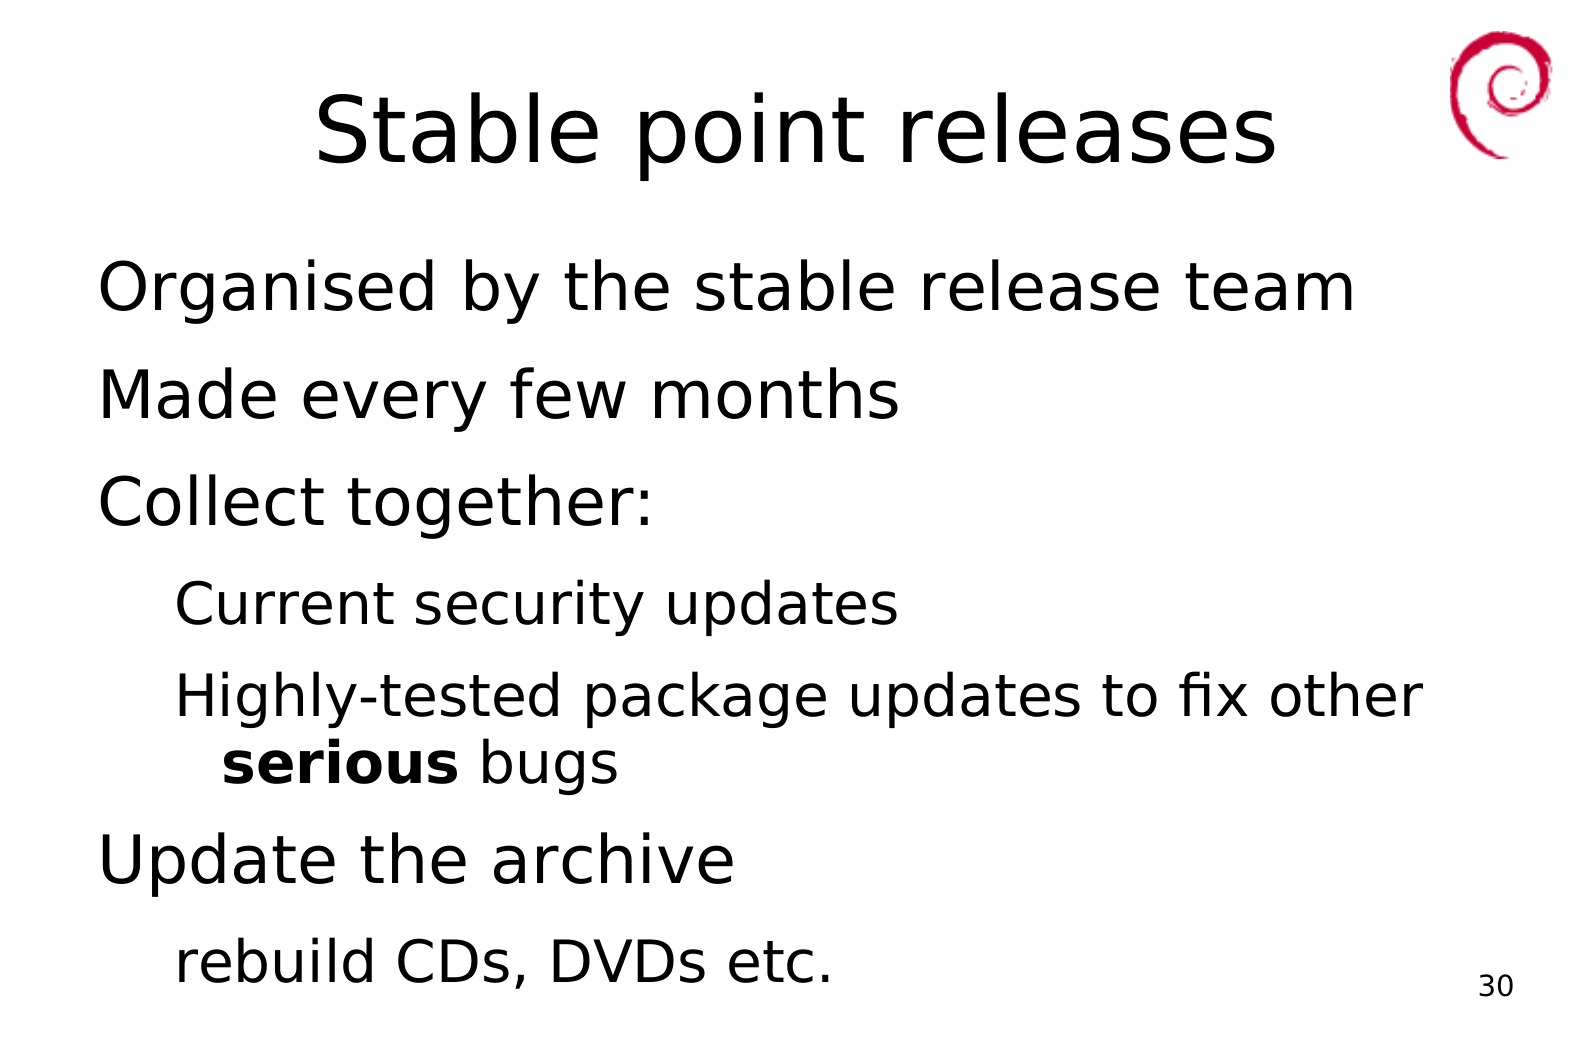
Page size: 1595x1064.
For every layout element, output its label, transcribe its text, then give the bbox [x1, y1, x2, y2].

title Stable point releases [79, 42, 1515, 221]
list Organised by the stable release team Made every few months Collect together: Current security updates Highly-tested package updates to fix other serious bugs Update the archive rebuild CDs, DVDs etc. [79, 248, 1515, 997]
picture [1450, 31, 1555, 159]
